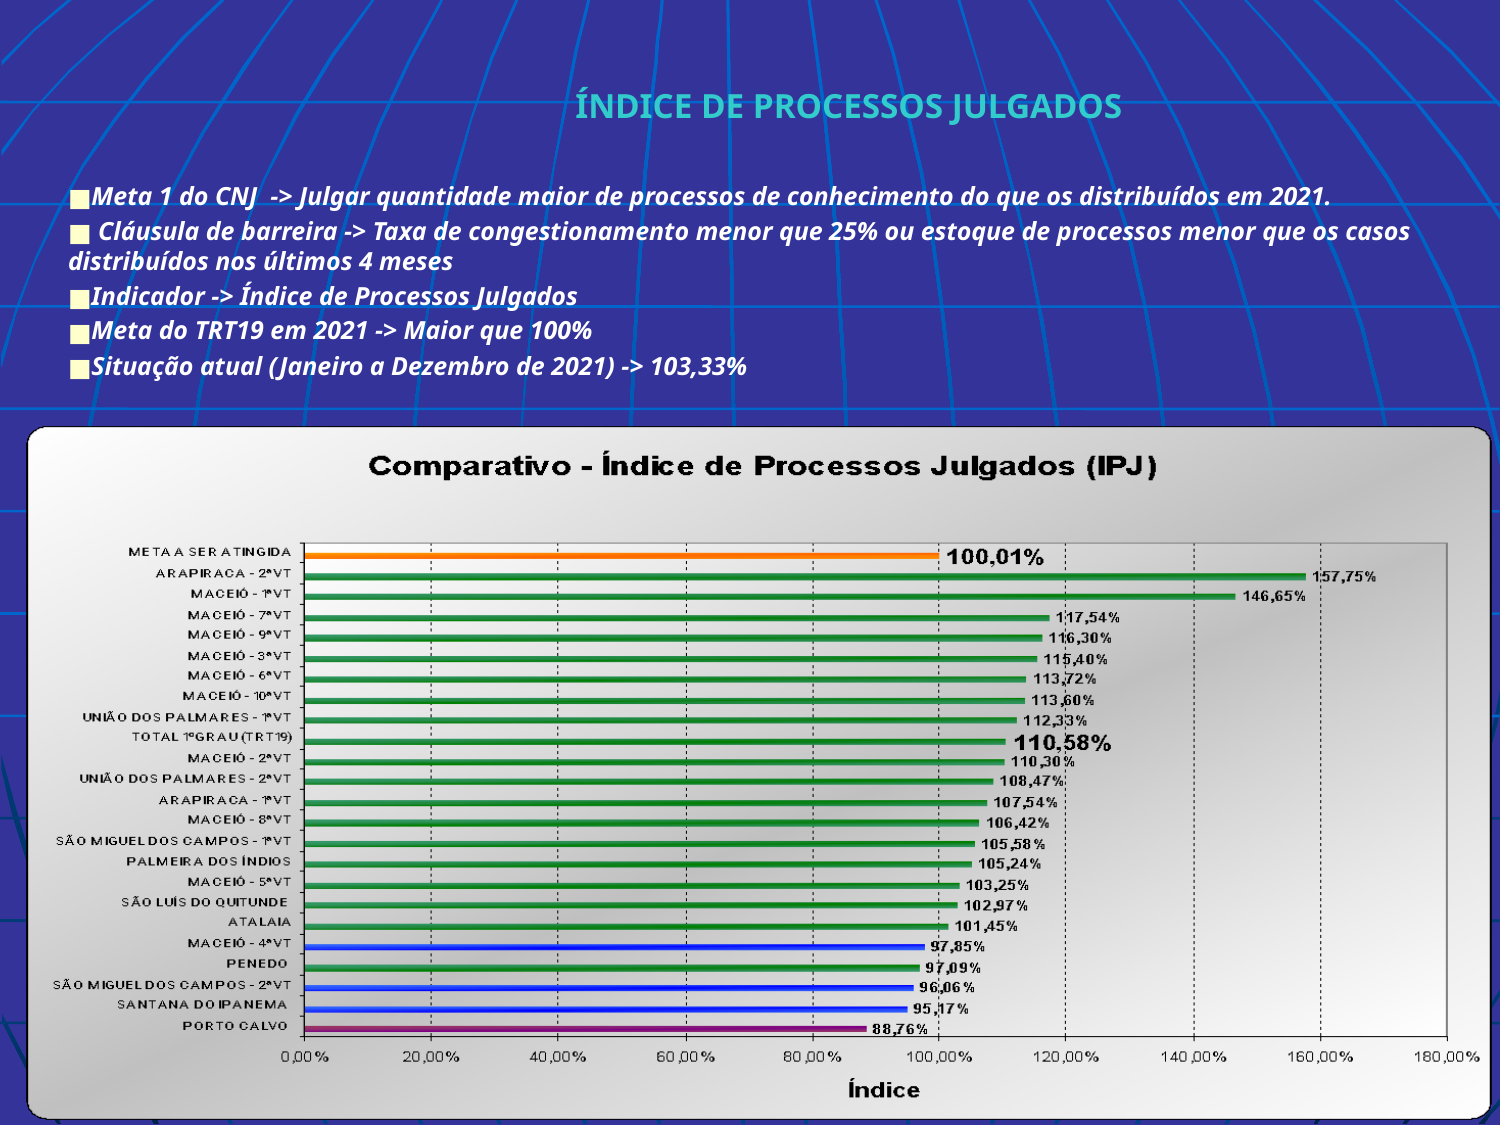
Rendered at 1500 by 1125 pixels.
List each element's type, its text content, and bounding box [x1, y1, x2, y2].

picture [20, 420, 1500, 1125]
text_box Meta 1 do CNJ -> Julgar quantidade maior de processos de conhecimento do que os distribuídos em 2021. Cláusula de barreira -> Taxa de congestionamento menor que 25% ou estoque de processos menor que os casos distribuídos nos últimos 4 meses Indicador -> Índice de Processos Julgados Meta do TRT19 em 2021 -> Maior que 100% Situação atual (Janeiro a Dezembro de 2021) -> 103,33% [53, 172, 1459, 420]
text_box ÍNDICE DE PROCESSOS JULGADOS [242, 78, 1448, 134]
